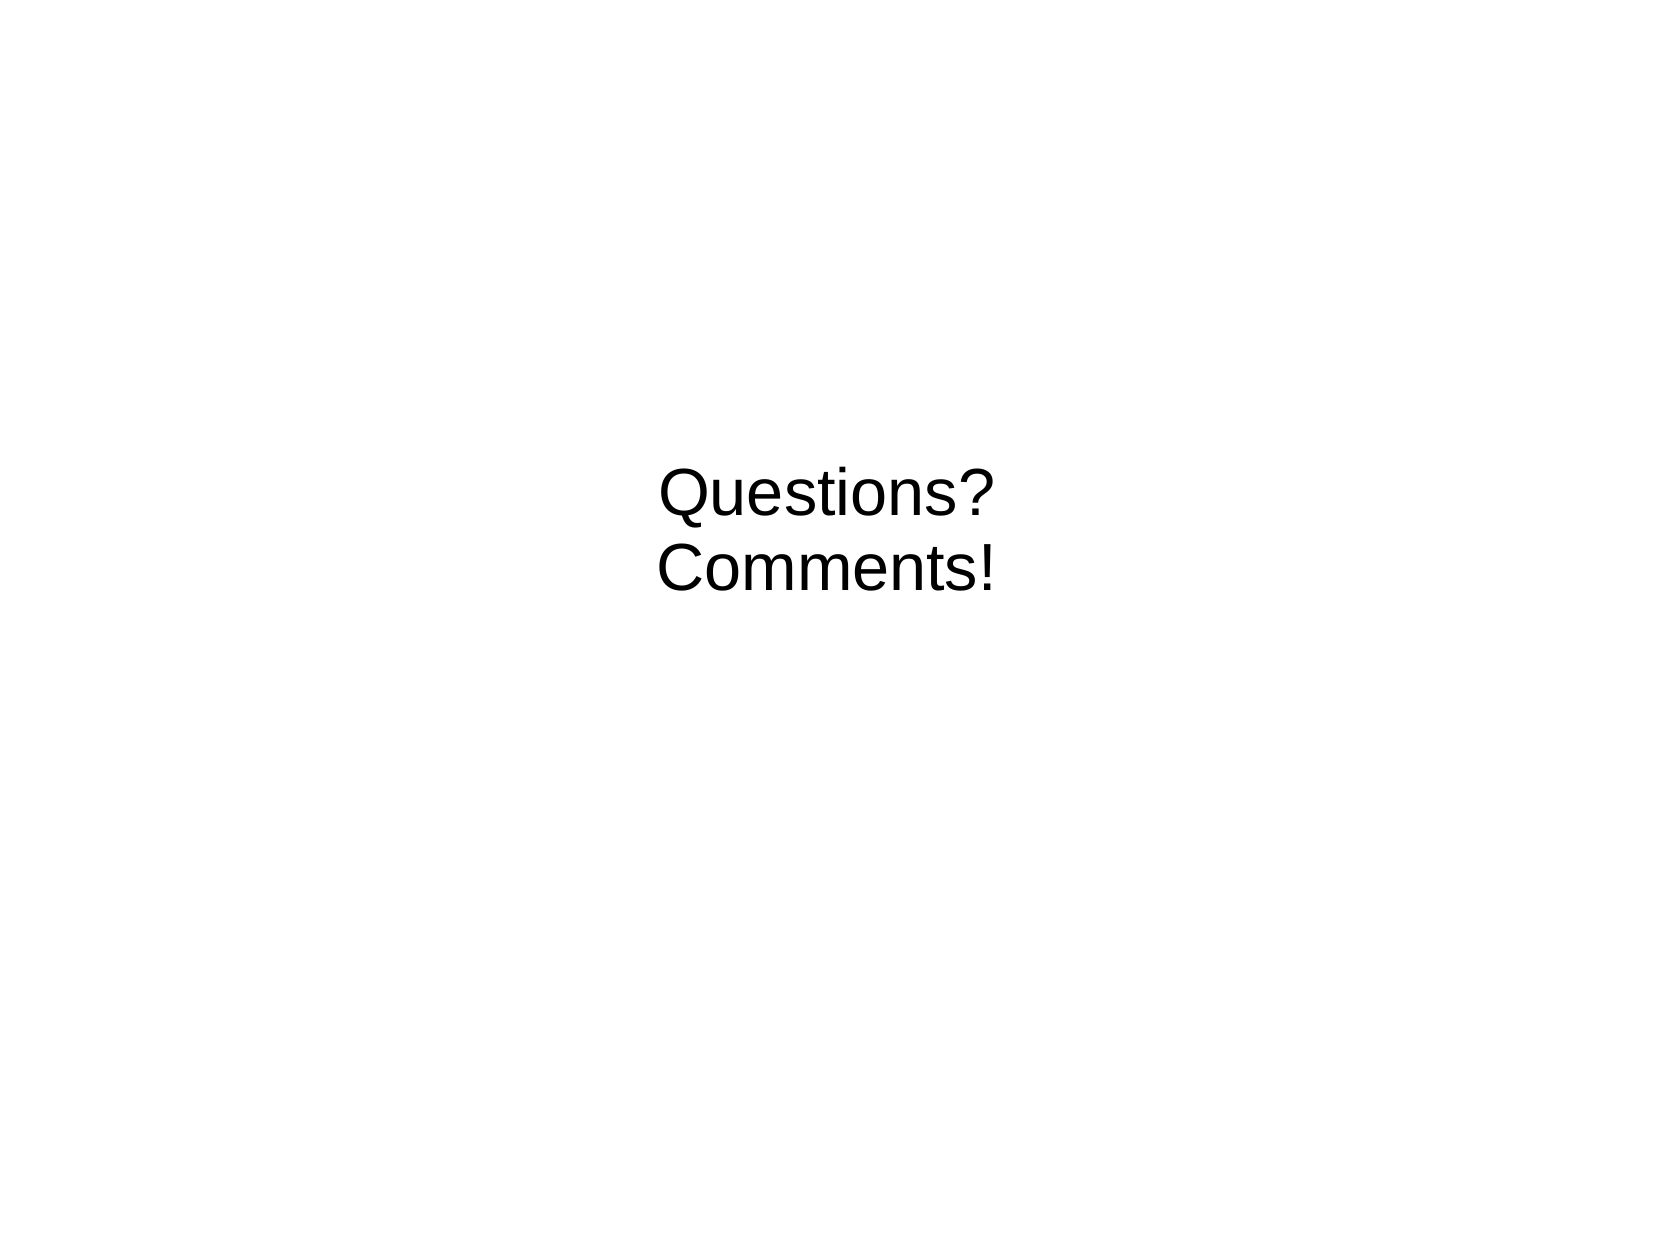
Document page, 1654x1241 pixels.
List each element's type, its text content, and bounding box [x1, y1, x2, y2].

subtitle Questions? Comments! [82, 49, 1571, 1010]
